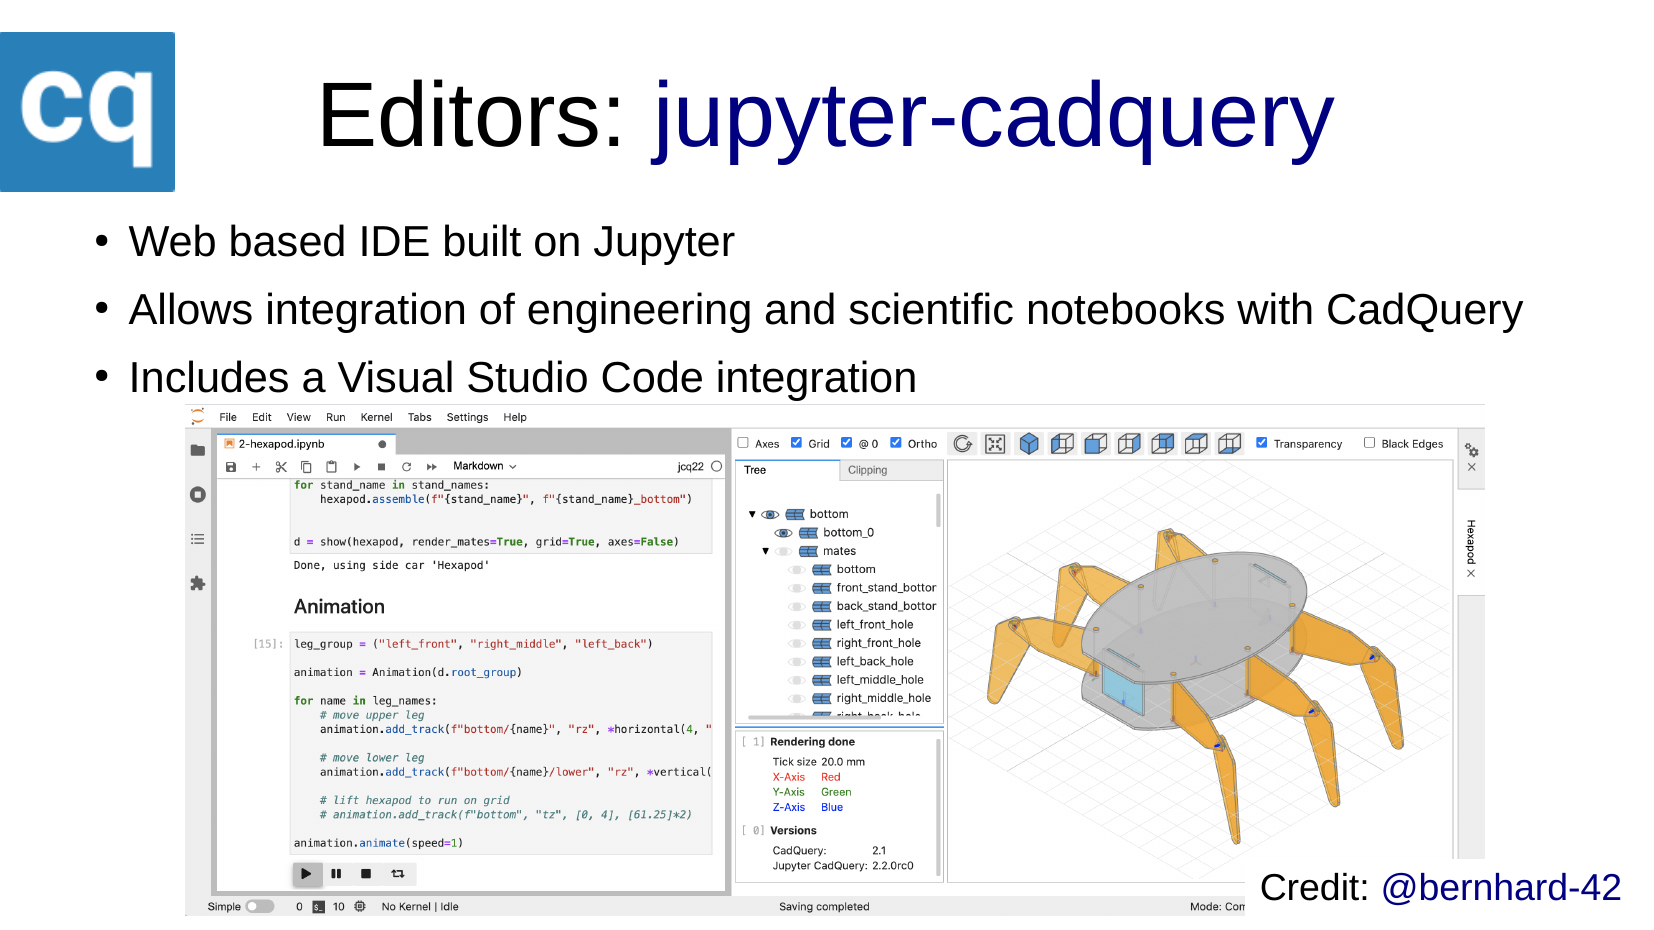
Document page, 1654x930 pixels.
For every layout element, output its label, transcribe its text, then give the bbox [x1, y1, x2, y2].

picture [185, 436, 1485, 916]
list Web based IDE built on Jupyter Allows integration of engineering and scientific notebooks with CadQuery Includes a Visual Studio Code integration [82, 217, 1576, 436]
picture [0, 32, 175, 192]
title Editors: jupyter-cadquery [82, 37, 1571, 193]
text_box Credit: @bernhard-42 [1245, 859, 1651, 916]
